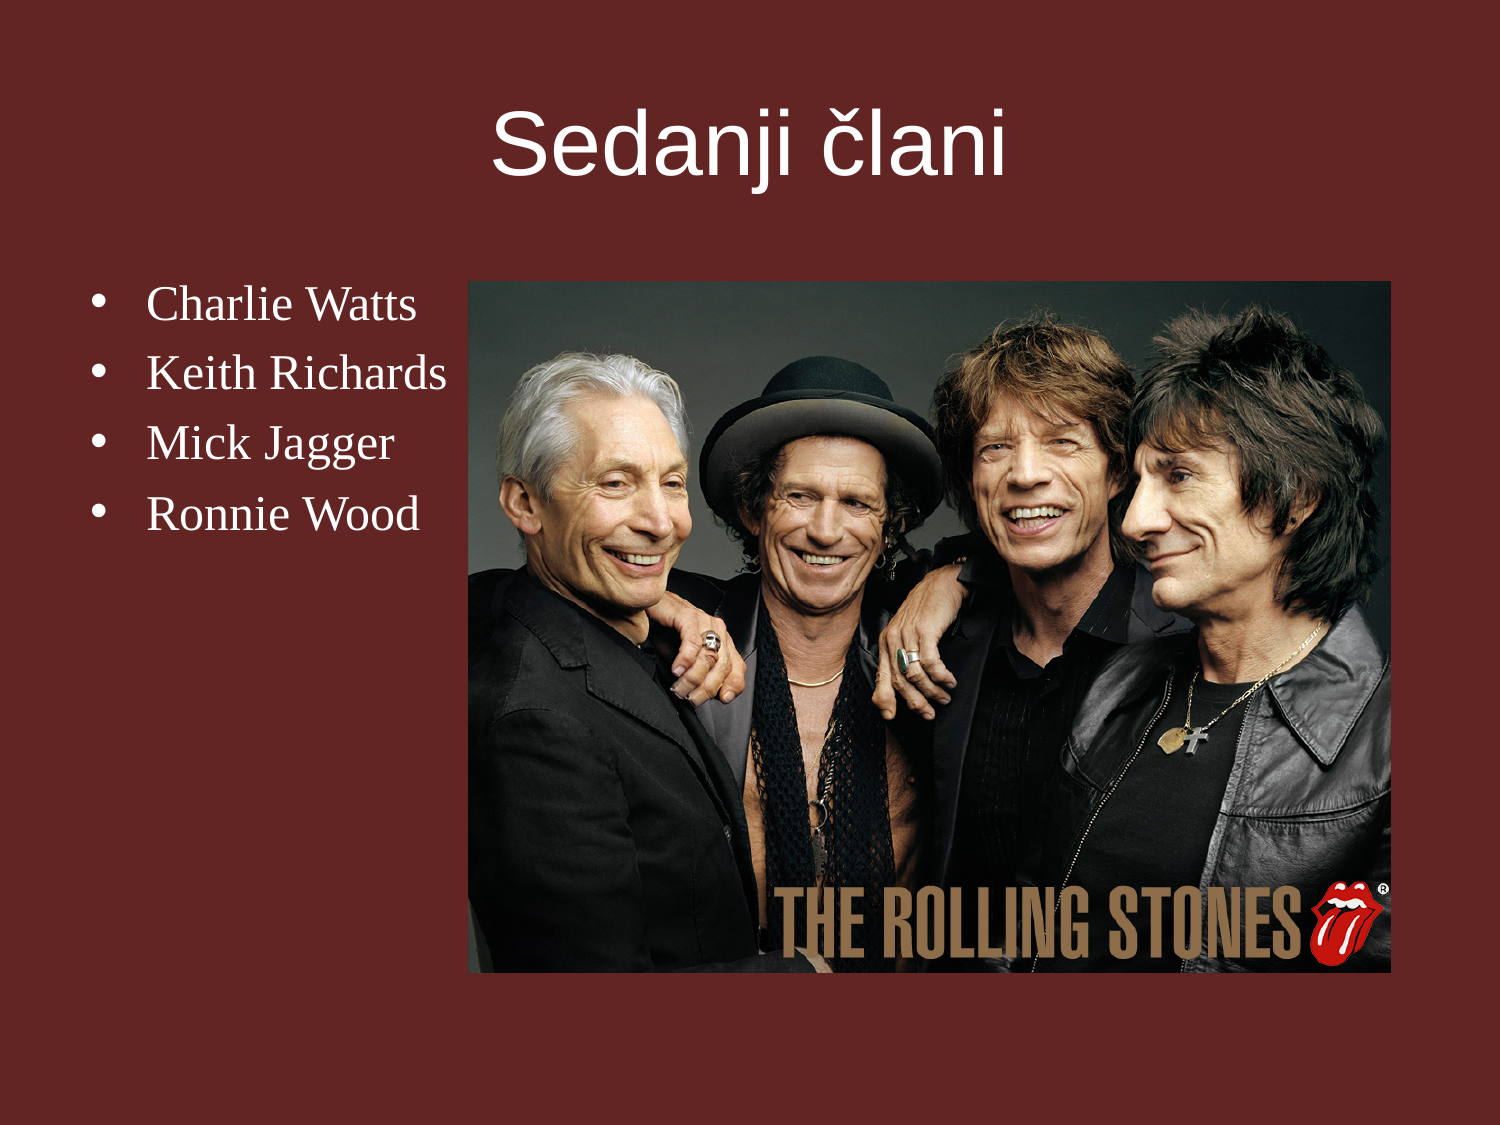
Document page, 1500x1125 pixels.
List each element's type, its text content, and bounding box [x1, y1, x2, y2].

list Charlie Watts Keith Richards Mick Jagger Ronnie Wood [75, 262, 1425, 1005]
title Sedanji člani [75, 45, 1425, 233]
picture [468, 281, 1391, 973]
